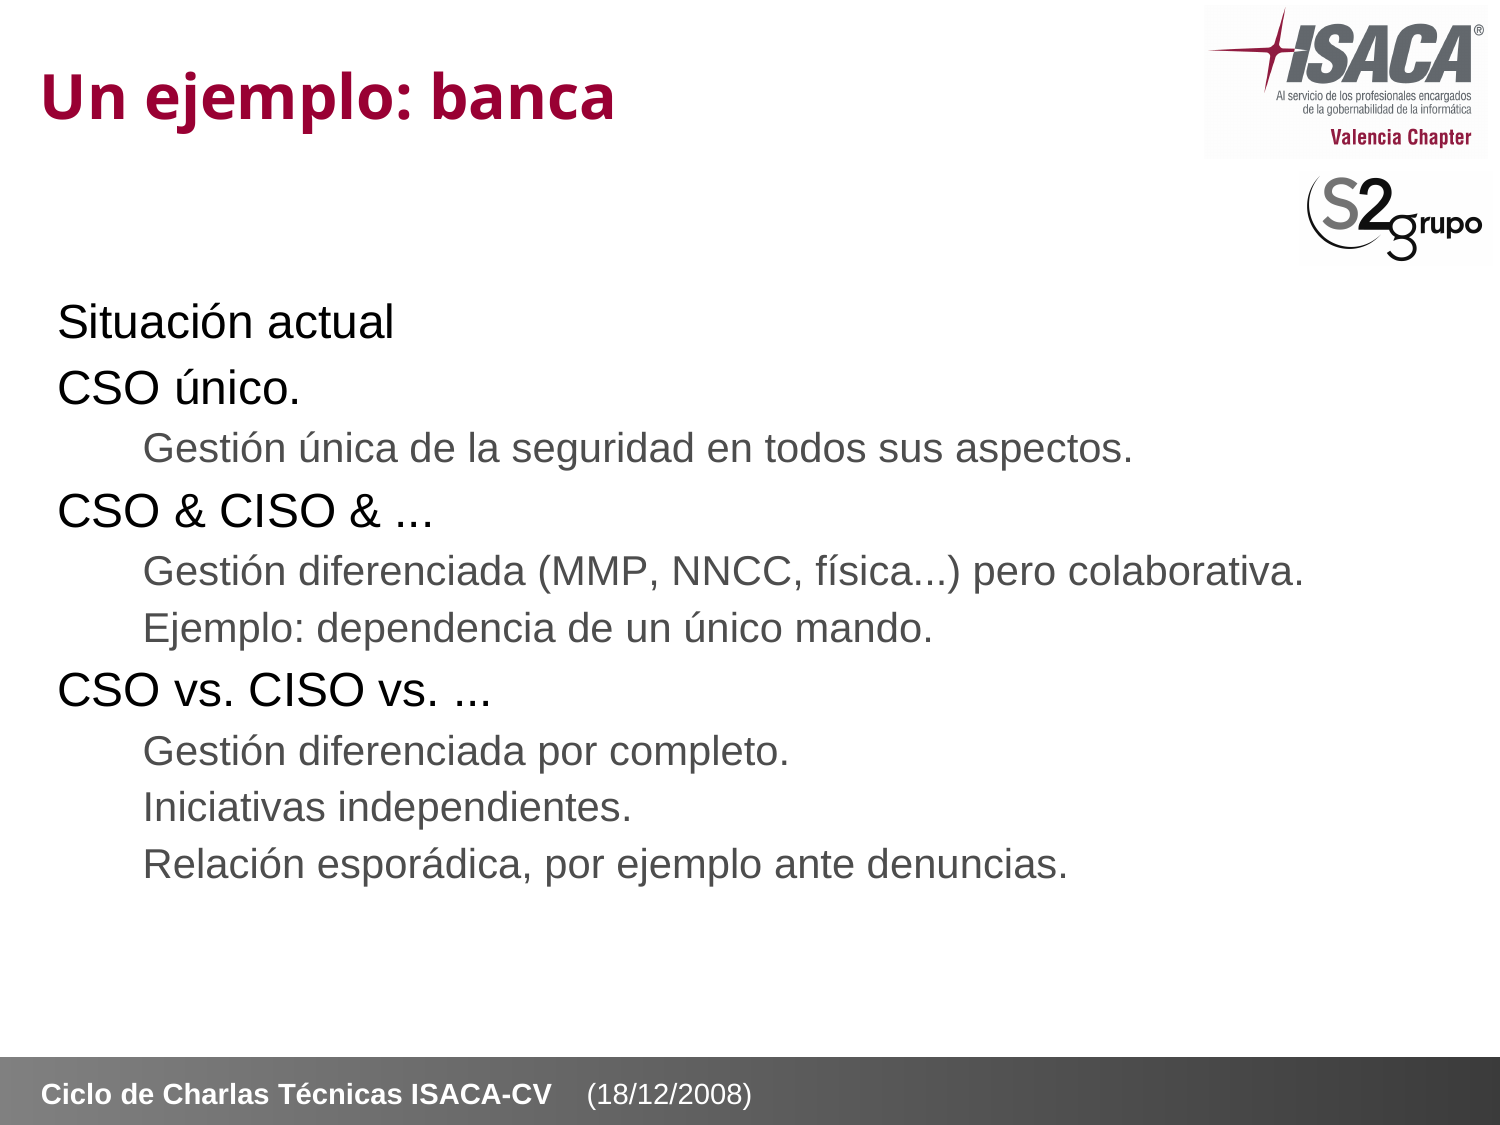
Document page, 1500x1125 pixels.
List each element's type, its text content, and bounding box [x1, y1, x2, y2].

picture [1204, 5, 1488, 159]
list Situación actual CSO único. Gestión única de la seguridad en todos sus aspectos. CSO & CISO & ... Gestión diferenciada (MMP, NNCC, física...) pero colaborativa. Ejemplo: dependencia de un único mando. CSO vs. CISO vs. ... Gestión diferenciada por completo. Iniciativas independientes. Relación esporádica, por ejemplo ante denuncias. [42, 287, 1472, 1026]
title Un ejemplo: banca [39, 45, 1199, 233]
picture [1299, 171, 1493, 266]
